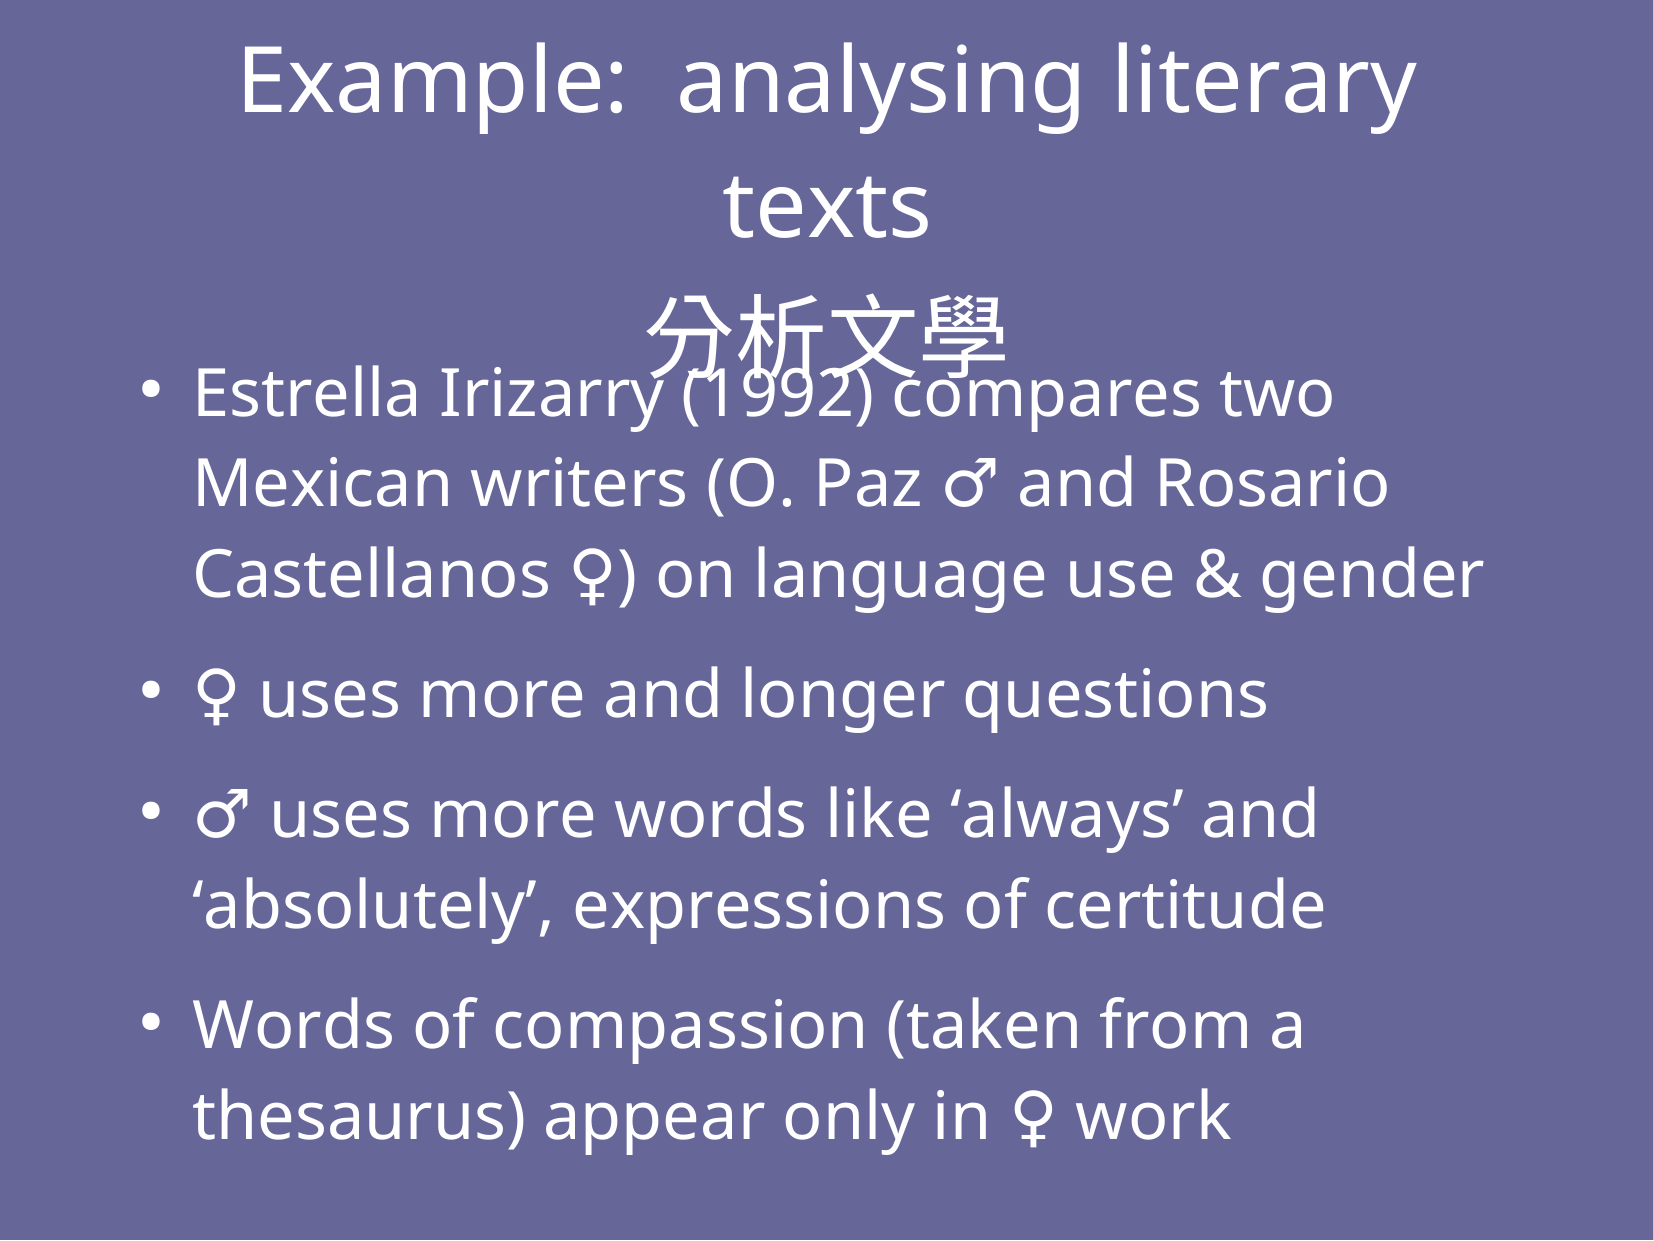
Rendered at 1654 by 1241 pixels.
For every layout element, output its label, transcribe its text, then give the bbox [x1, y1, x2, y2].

title Example: analysing literary texts 分析文學 [121, 83, 1534, 330]
list Estrella Irizarry (1992) compares two Mexican writers (O. Paz ♂ and Rosario Castellanos ♀) on language use & gender ♀ uses more and longer questions ♂ uses more words like ‘always’ and ‘absolutely’, expressions of certitude Words of compassion (taken from a thesaurus) appear only in ♀ work [121, 344, 1534, 1148]
